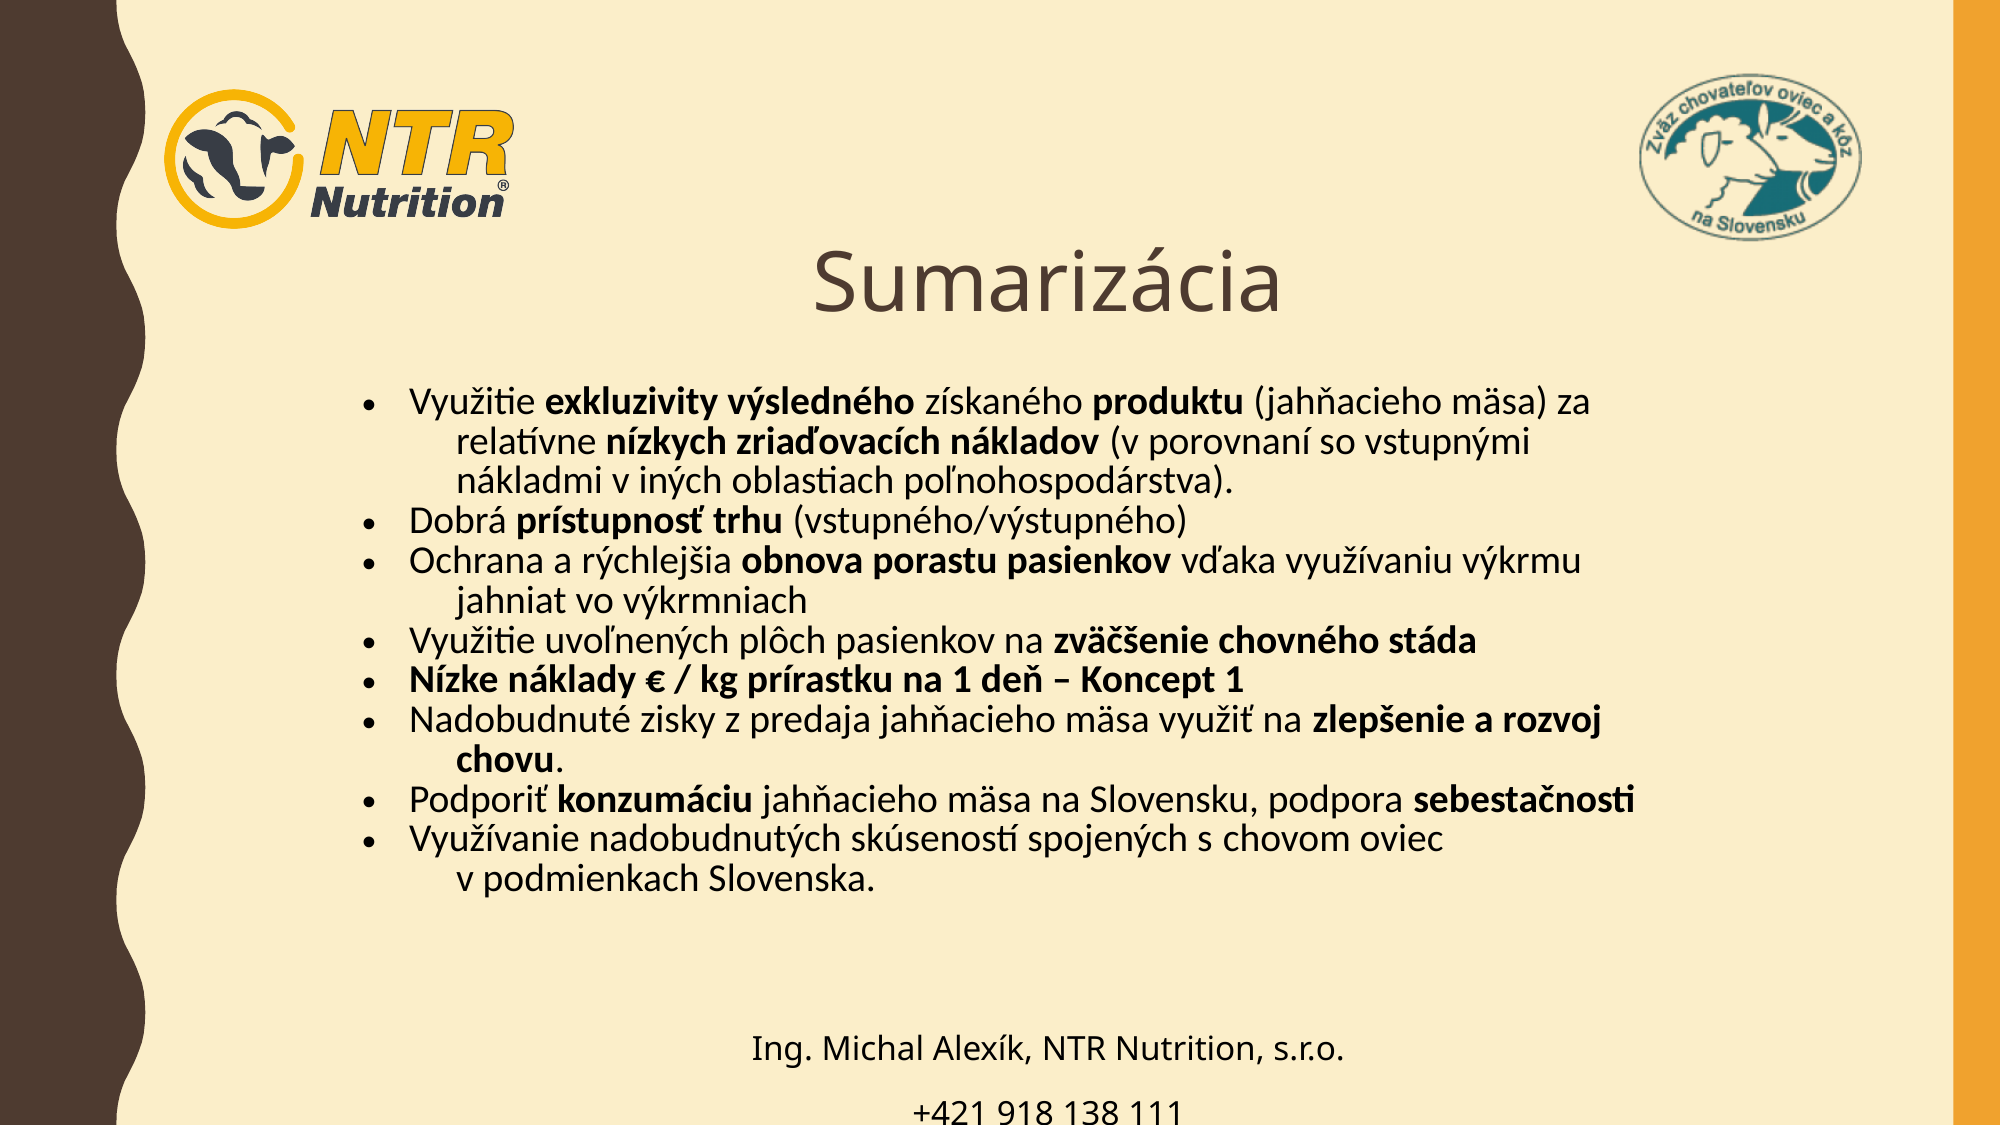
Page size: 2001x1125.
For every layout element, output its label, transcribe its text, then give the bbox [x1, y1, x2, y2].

text_box Využitie exkluzivity výsledného získaného produktu (jahňacieho mäsa) za relatívne nízkych zriaďovacích nákladov (v porovnaní so vstupnými nákladmi v iných oblastiach poľnohospodárstva). Dobrá prístupnosť trhu (vstupného/výstupného) Ochrana a rýchlejšia obnova porastu pasienkov vďaka využívaniu výkrmu jahniat vo výkrmniach Využitie uvoľnených plôch pasienkov na zväčšenie chovného stáda Nízke náklady € / kg prírastku na 1 deň – Koncept 1 Nadobudnuté zisky z predaja jahňacieho mäsa využiť na zlepšenie a rozvoj chovu. Podporiť konzumáciu jahňacieho mäsa na Slovensku, podpora sebestačnosti Využívanie nadobudnutých skúseností spojených s chovom oviec v podmienkach Slovenska. [347, 377, 1668, 1026]
title Sumarizácia [186, 232, 1912, 378]
text_box Ing. Michal Alexík, NTR Nutrition, s.r.o. +421 918 138 111 [298, 1013, 1799, 1125]
picture [164, 89, 514, 229]
picture [1638, 45, 1862, 270]
